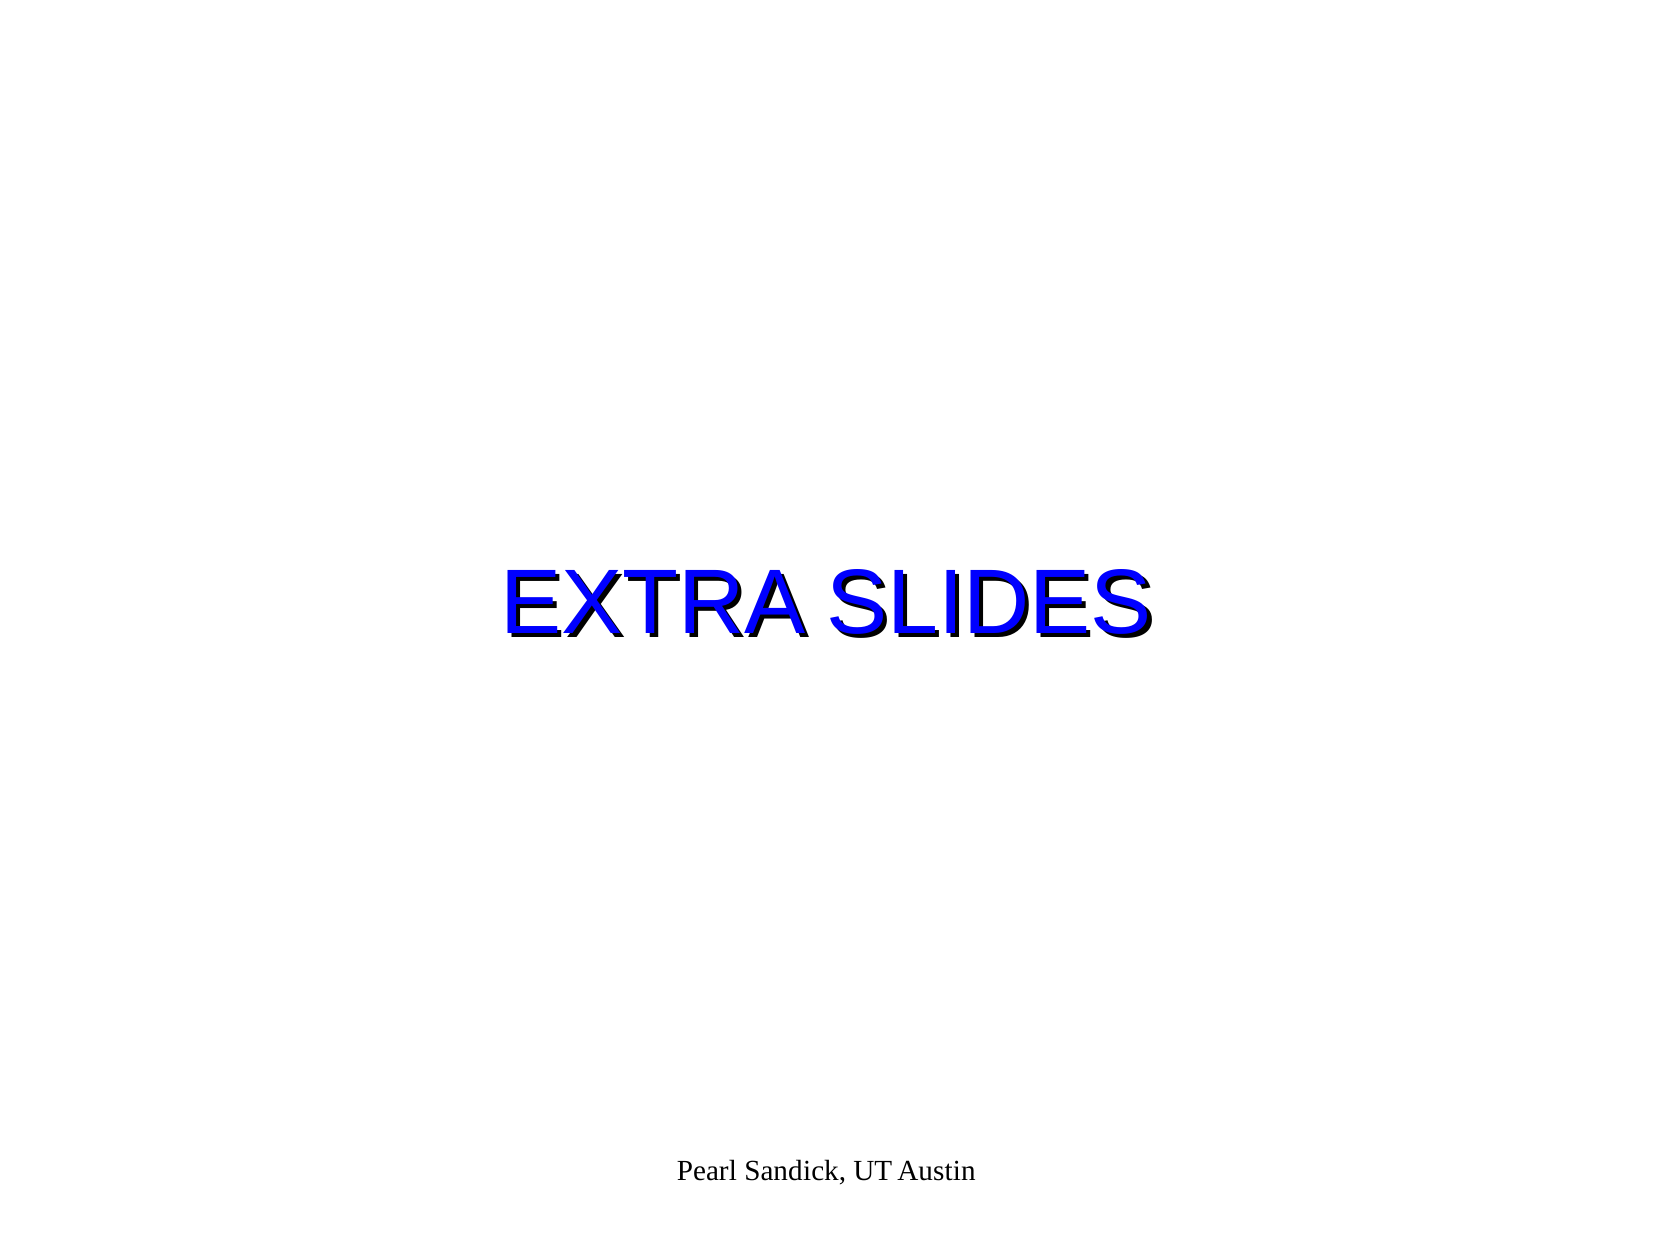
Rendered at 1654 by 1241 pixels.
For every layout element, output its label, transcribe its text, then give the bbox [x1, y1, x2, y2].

title EXTRA SLIDES [82, 505, 1571, 698]
